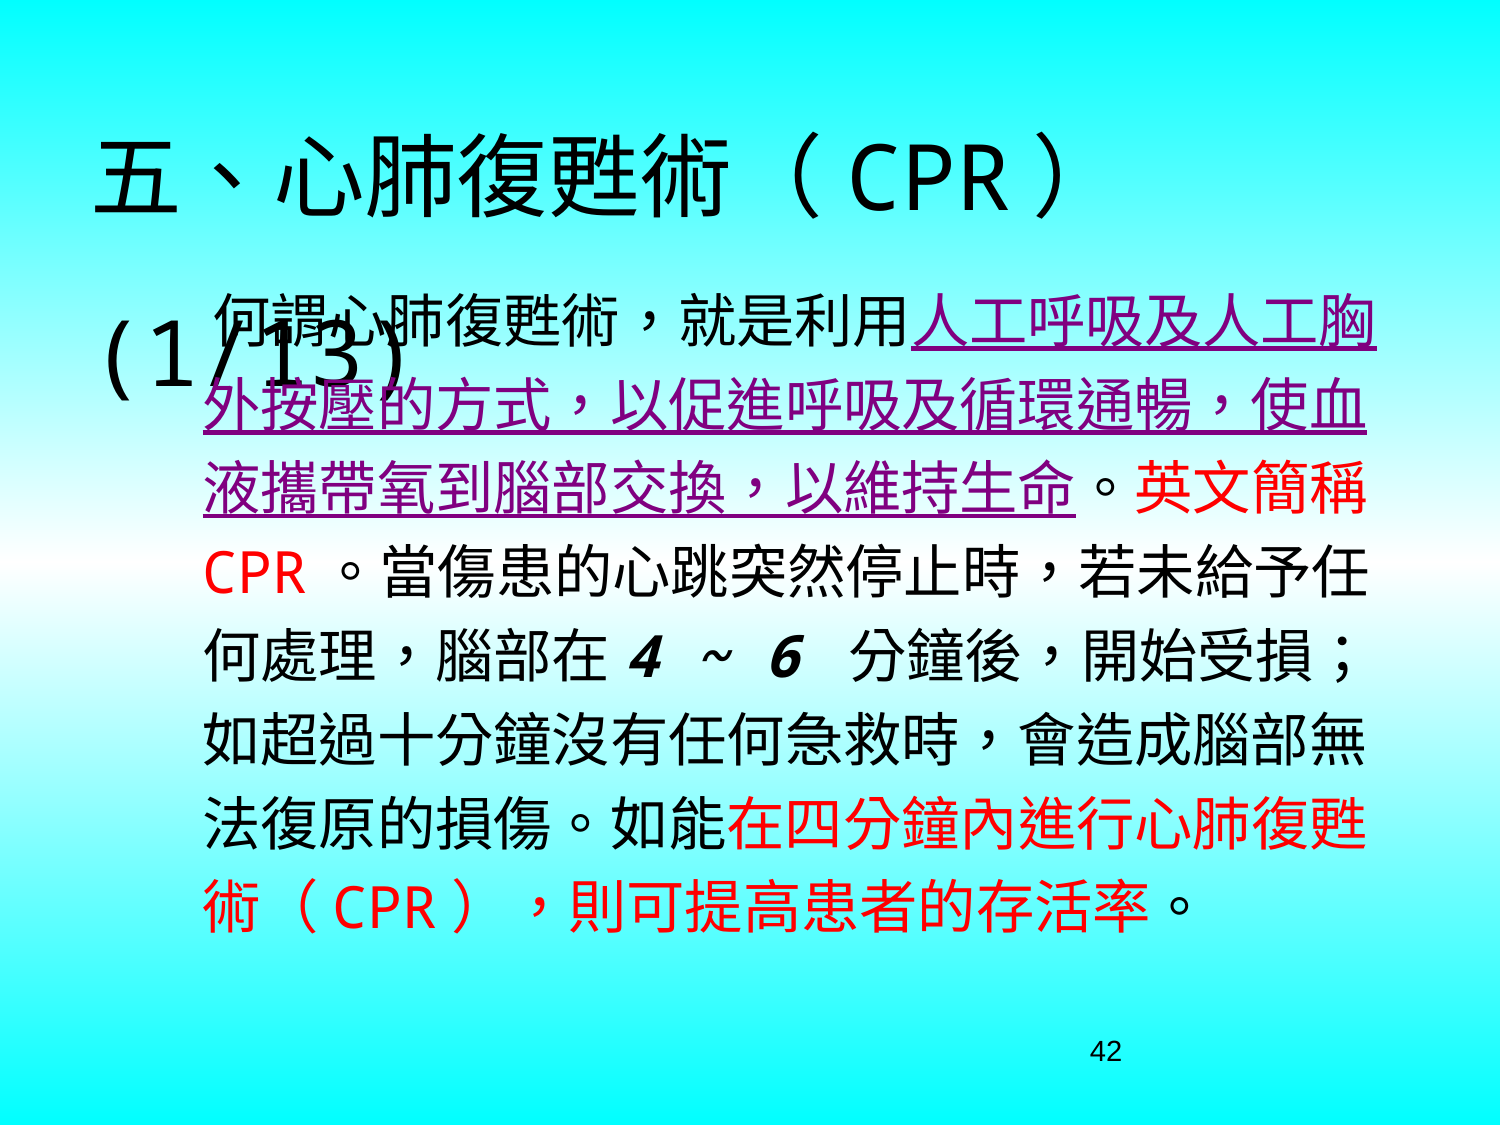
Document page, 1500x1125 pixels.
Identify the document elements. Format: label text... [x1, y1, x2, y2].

text_box [1074, 1024, 1426, 1103]
title 五、心肺復甦術（CPR）(1/13) [75, 45, 1426, 233]
list 何謂心肺復甦術，就是利用人工呼吸及人工胸外按壓的方式，以促進呼吸及循環通暢，使血液攜帶氧到腦部交換，以維持生命。英文簡稱CPR。當傷患的心跳突然停止時，若未給予任何處理，腦部在4 ~ 6 分鐘後，開始受損；如超過十分鐘沒有任何急救時，會造成腦部無法復原的損傷。如能在四分鐘內進行心肺復甦術（CPR），則可提高患者的存活率。 [75, 262, 1426, 1005]
